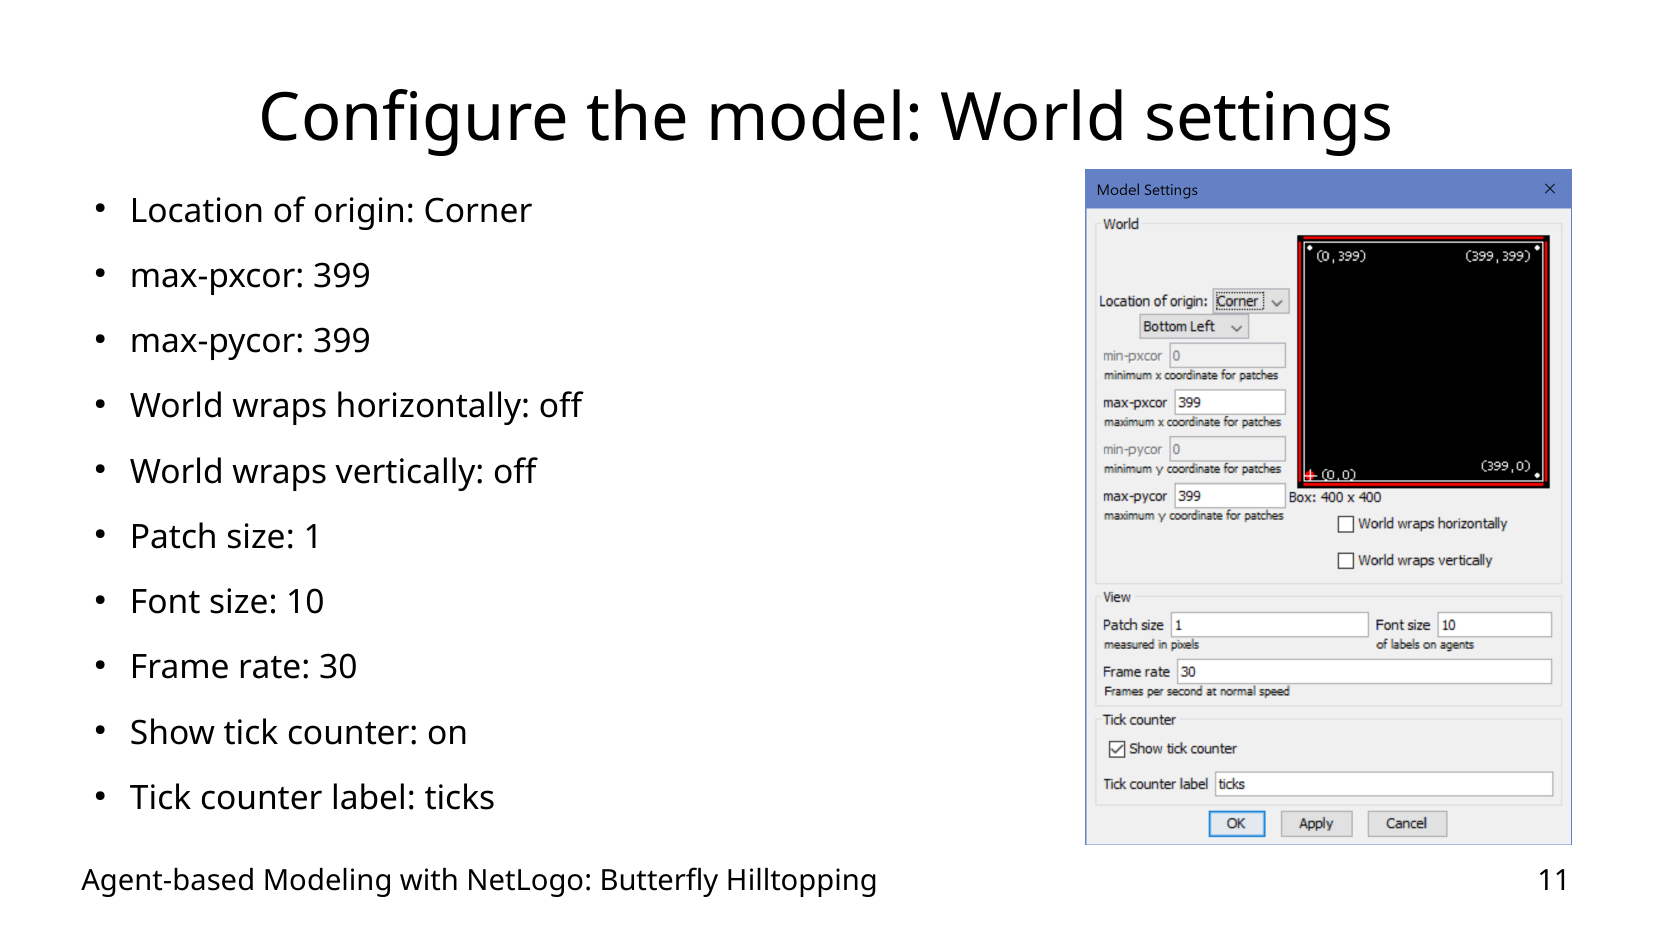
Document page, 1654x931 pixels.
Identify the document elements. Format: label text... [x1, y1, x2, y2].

title Configure the model: World settings [82, 37, 1571, 193]
list Location of origin: Corner max-pxcor: 399 max-pycor: 399 World wraps horizontally: off World wraps vertically: off Patch size: 1 Font size: 10 Frame rate: 30 Show tick counter: on Tick counter label: ticks [82, 186, 1058, 829]
picture [1085, 169, 1572, 845]
